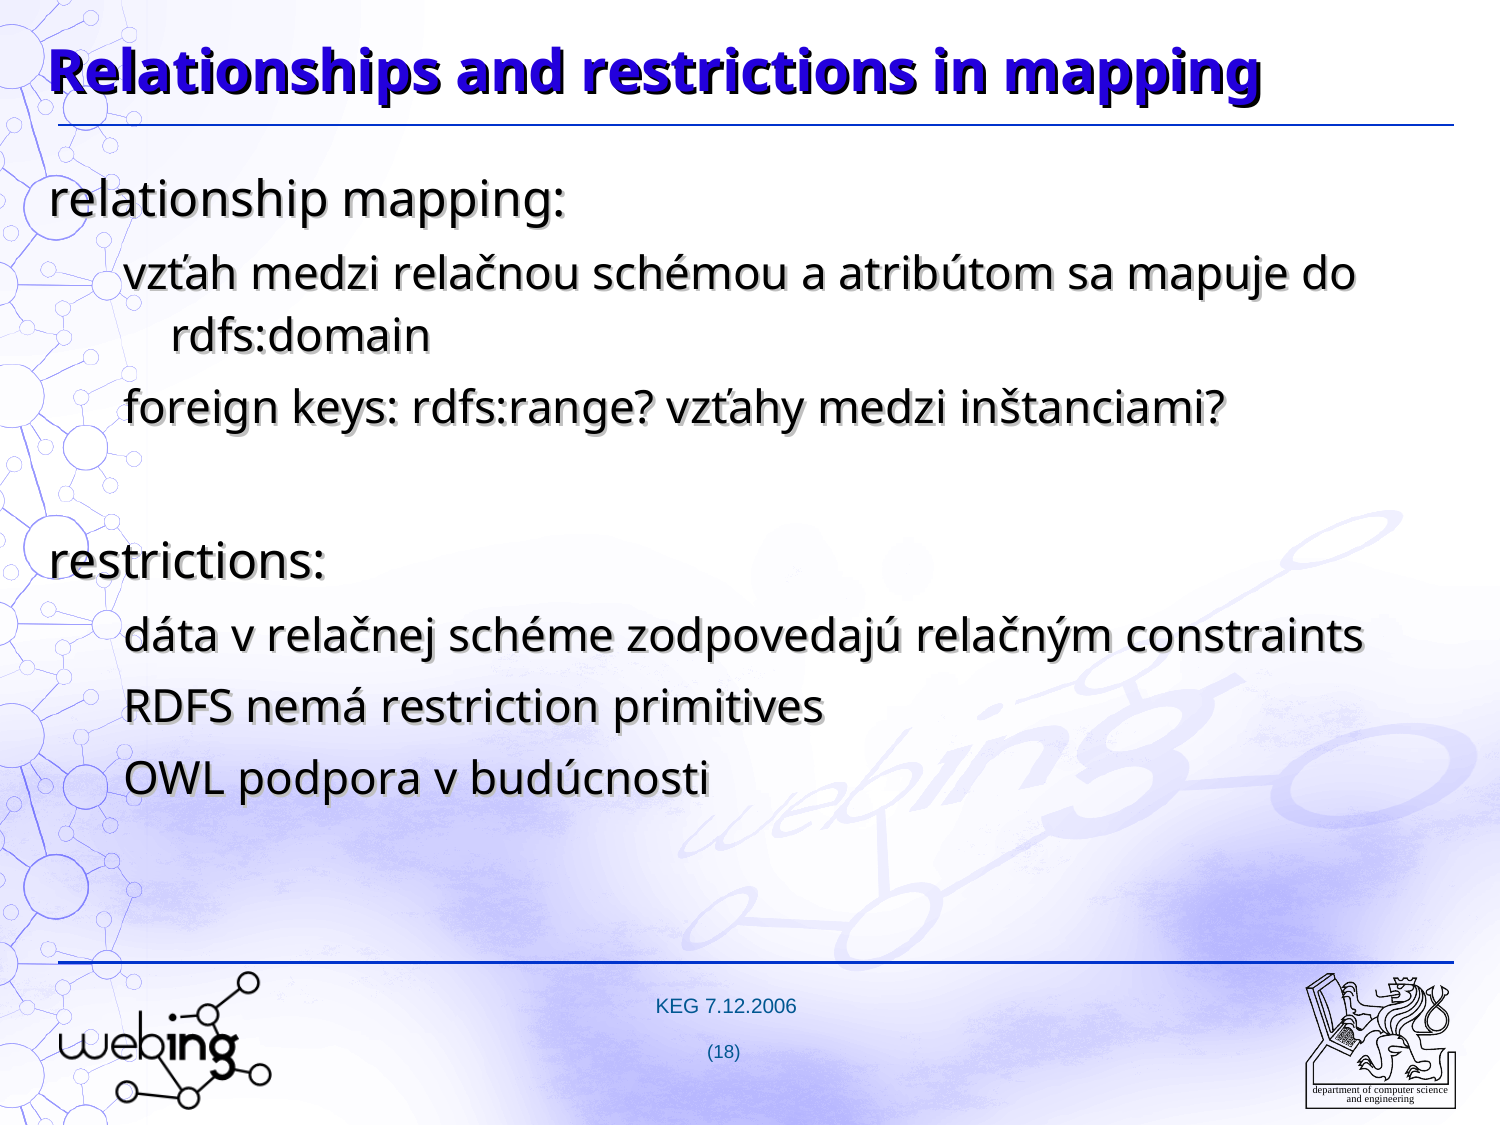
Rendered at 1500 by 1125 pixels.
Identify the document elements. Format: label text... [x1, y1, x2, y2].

list relationship mapping: vzťah medzi relačnou schémou a atribútom sa mapuje do rdfs:domain foreign keys: rdfs:range? vzťahy medzi inštanciami? restrictions: dáta v relačnej schéme zodpovedajú relačným constraints RDFS nemá restriction primitives OWL podpora v budúcnosti [48, 162, 1455, 942]
picture [0, 0, 1500, 1125]
title Relationships and restrictions in mapping [46, 12, 1455, 126]
